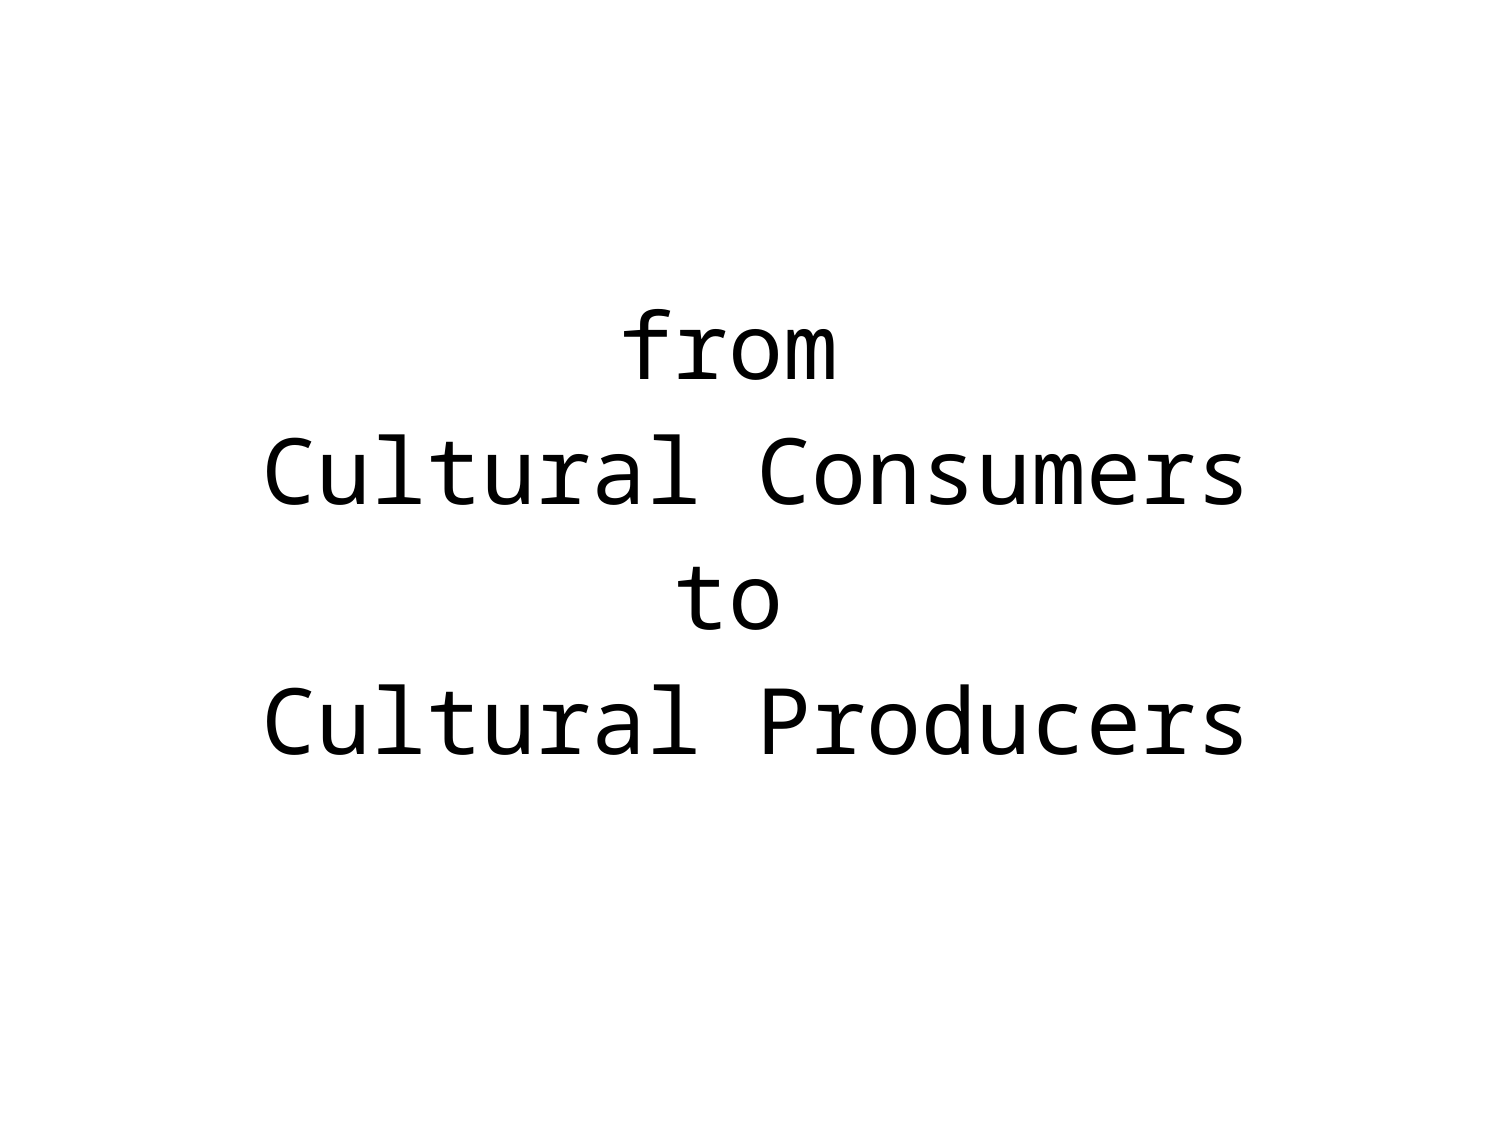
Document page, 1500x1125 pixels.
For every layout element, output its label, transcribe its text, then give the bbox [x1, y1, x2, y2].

title from Cultural Consumers to Cultural Producers [112, 303, 1401, 759]
